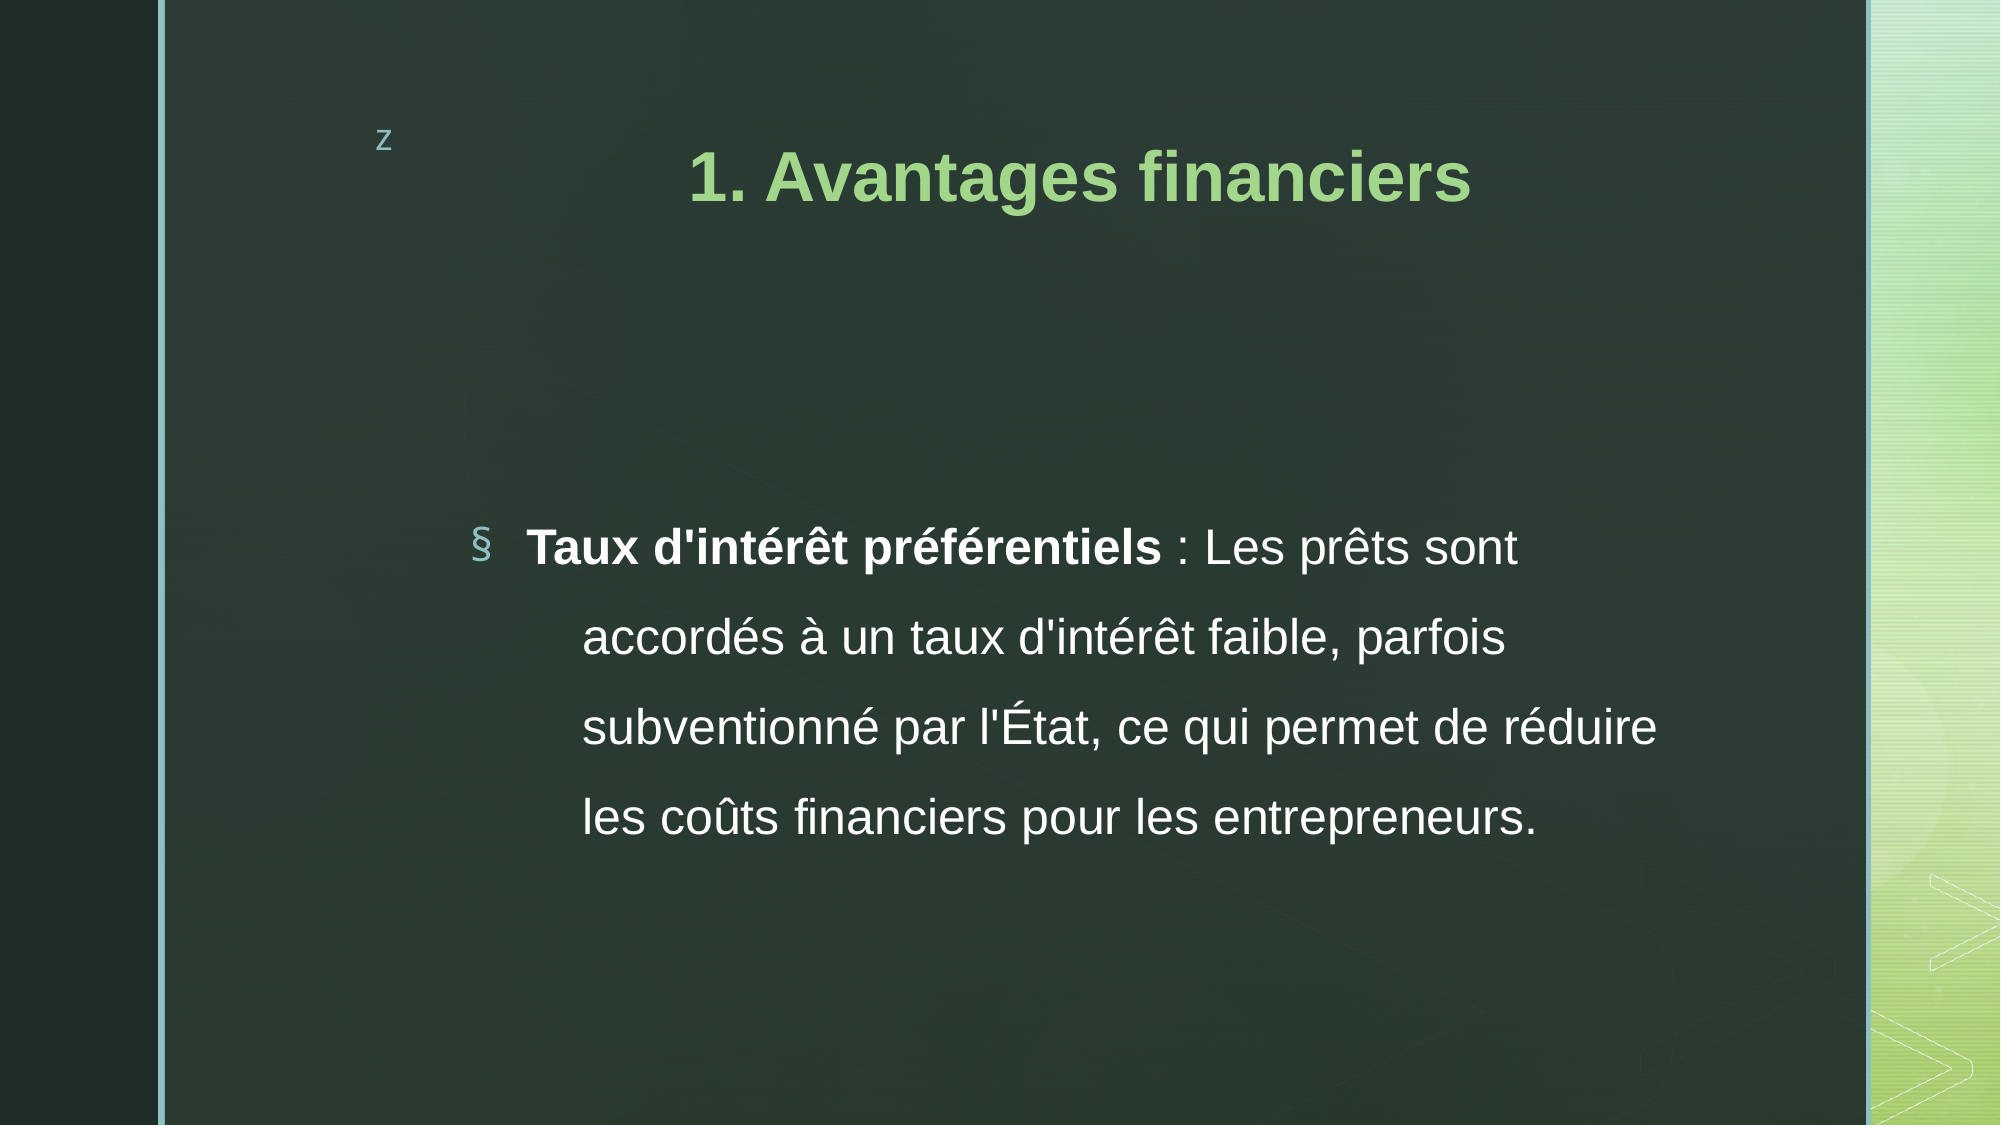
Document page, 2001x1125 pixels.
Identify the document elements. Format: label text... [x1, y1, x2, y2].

title 1. Avantages financiers [428, 132, 1734, 310]
list Taux d'intérêt préférentiels : Les prêts sont accordés à un taux d'intérêt faible, parfois subventionné par l'État, ce qui permet de réduire les coûts financiers pour les entrepreneurs. [454, 336, 1734, 993]
